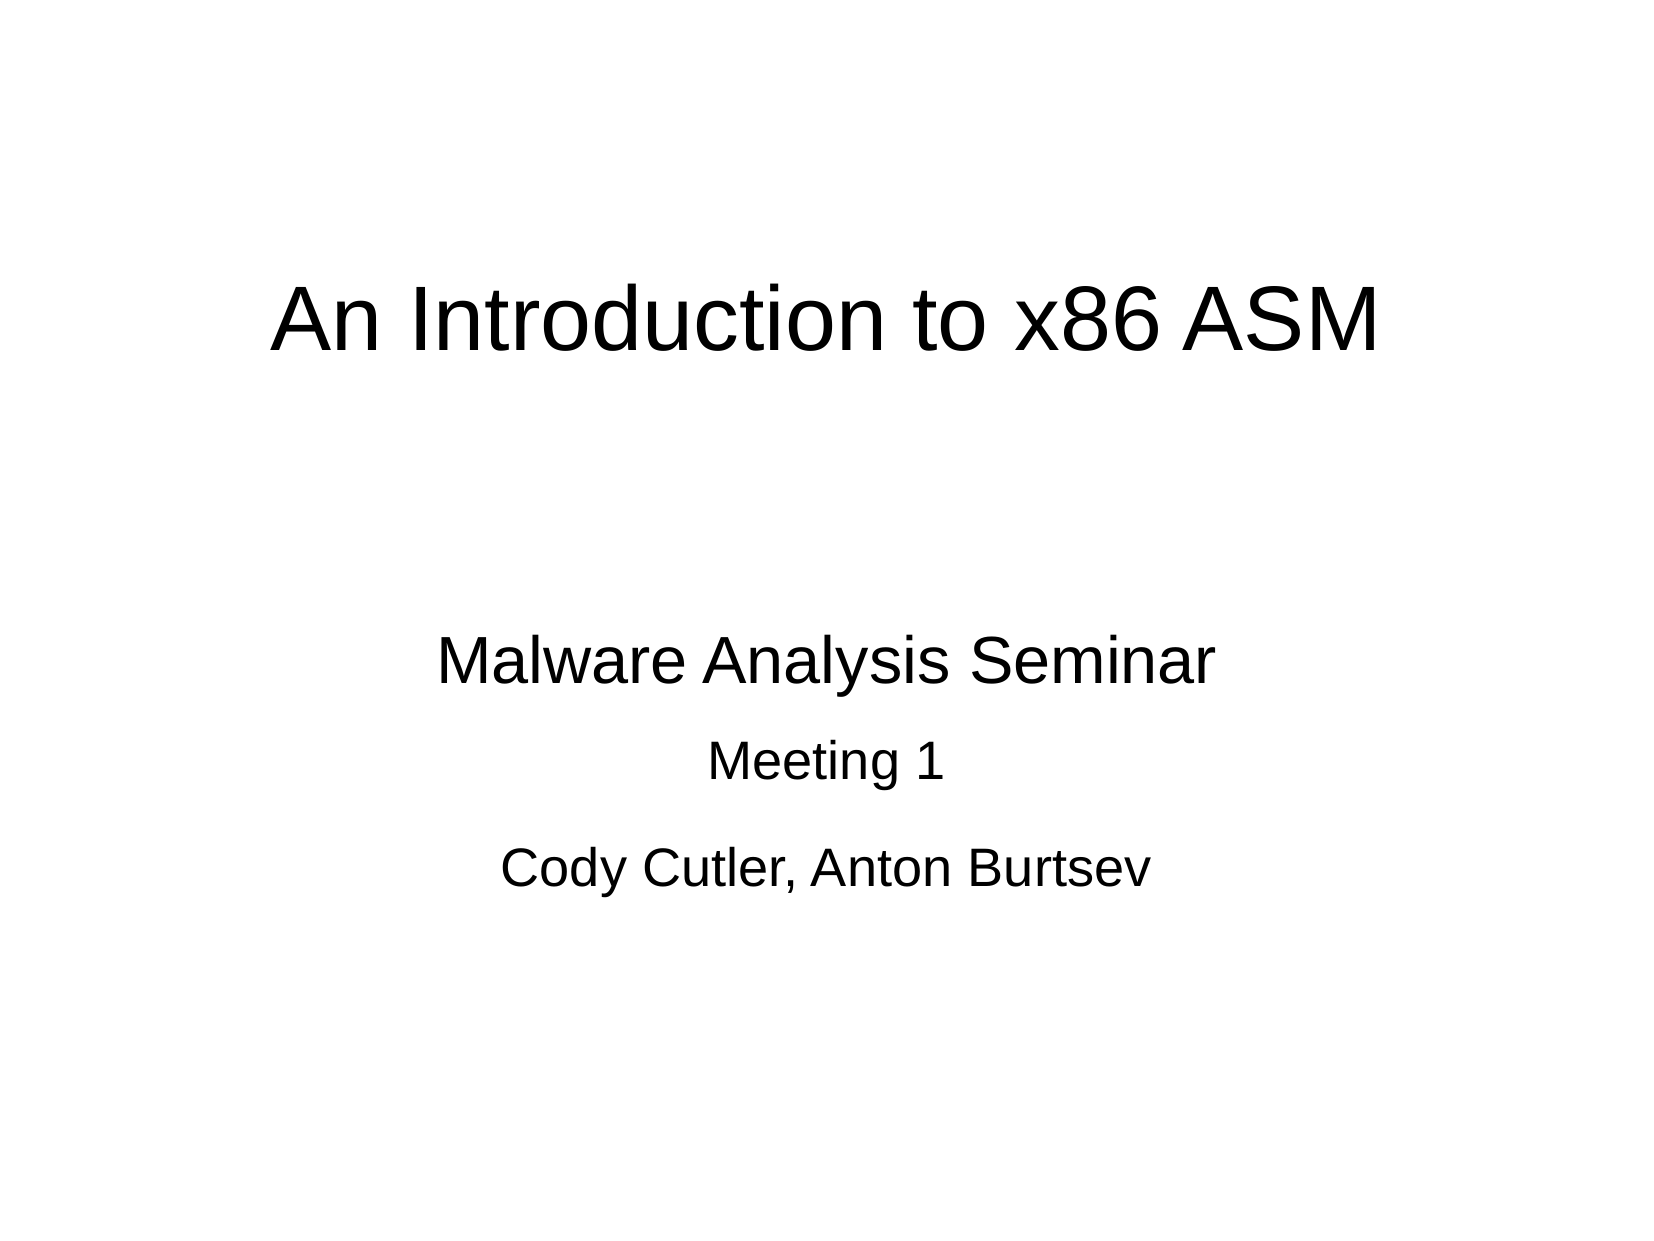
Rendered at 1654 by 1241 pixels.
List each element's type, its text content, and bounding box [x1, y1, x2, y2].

subtitle Malware Analysis Seminar Meeting 1 Cody Cutler, Anton Burtsev [82, 412, 1571, 1109]
title An Introduction to x86 ASM [82, 214, 1571, 412]
